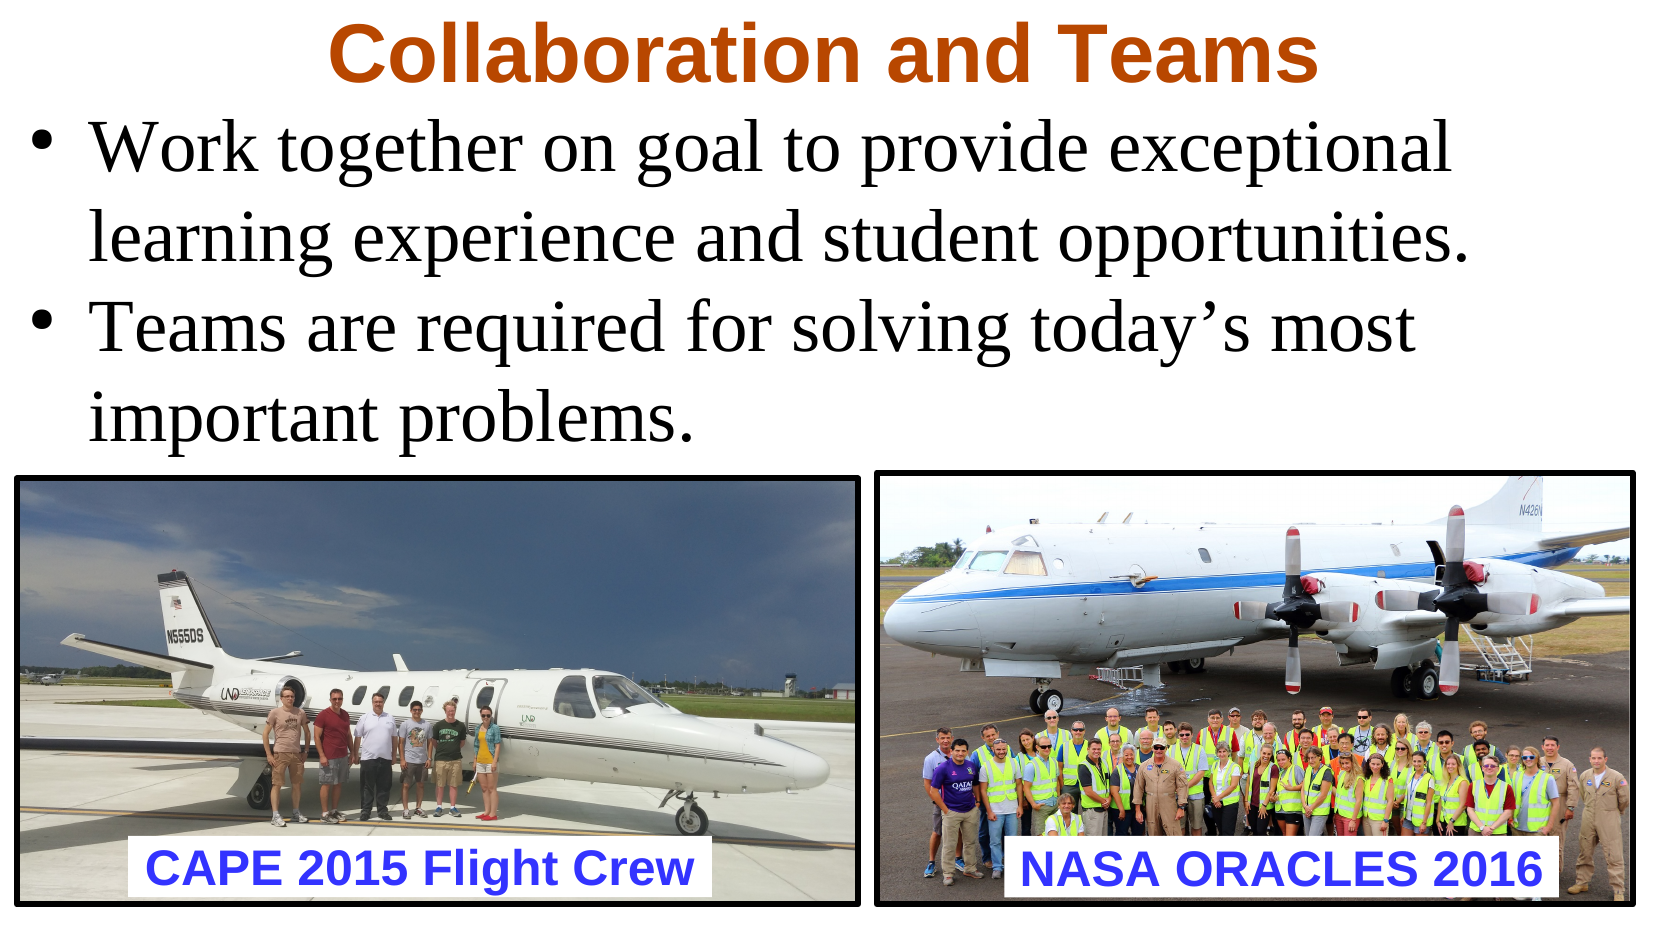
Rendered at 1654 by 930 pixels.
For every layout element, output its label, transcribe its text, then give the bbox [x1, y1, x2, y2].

picture [19, 481, 855, 902]
text_box CAPE 2015 Flight Crew [128, 835, 712, 898]
picture [879, 475, 1630, 902]
text_box NASA ORACLES 2016 [1004, 835, 1559, 898]
text_box Work together on goal to provide exceptional learning experience and student opportunities. Teams are required for solving today’s most important problems. [13, 89, 1630, 464]
title Collaboration and Teams‏ [0, 9, 1649, 102]
